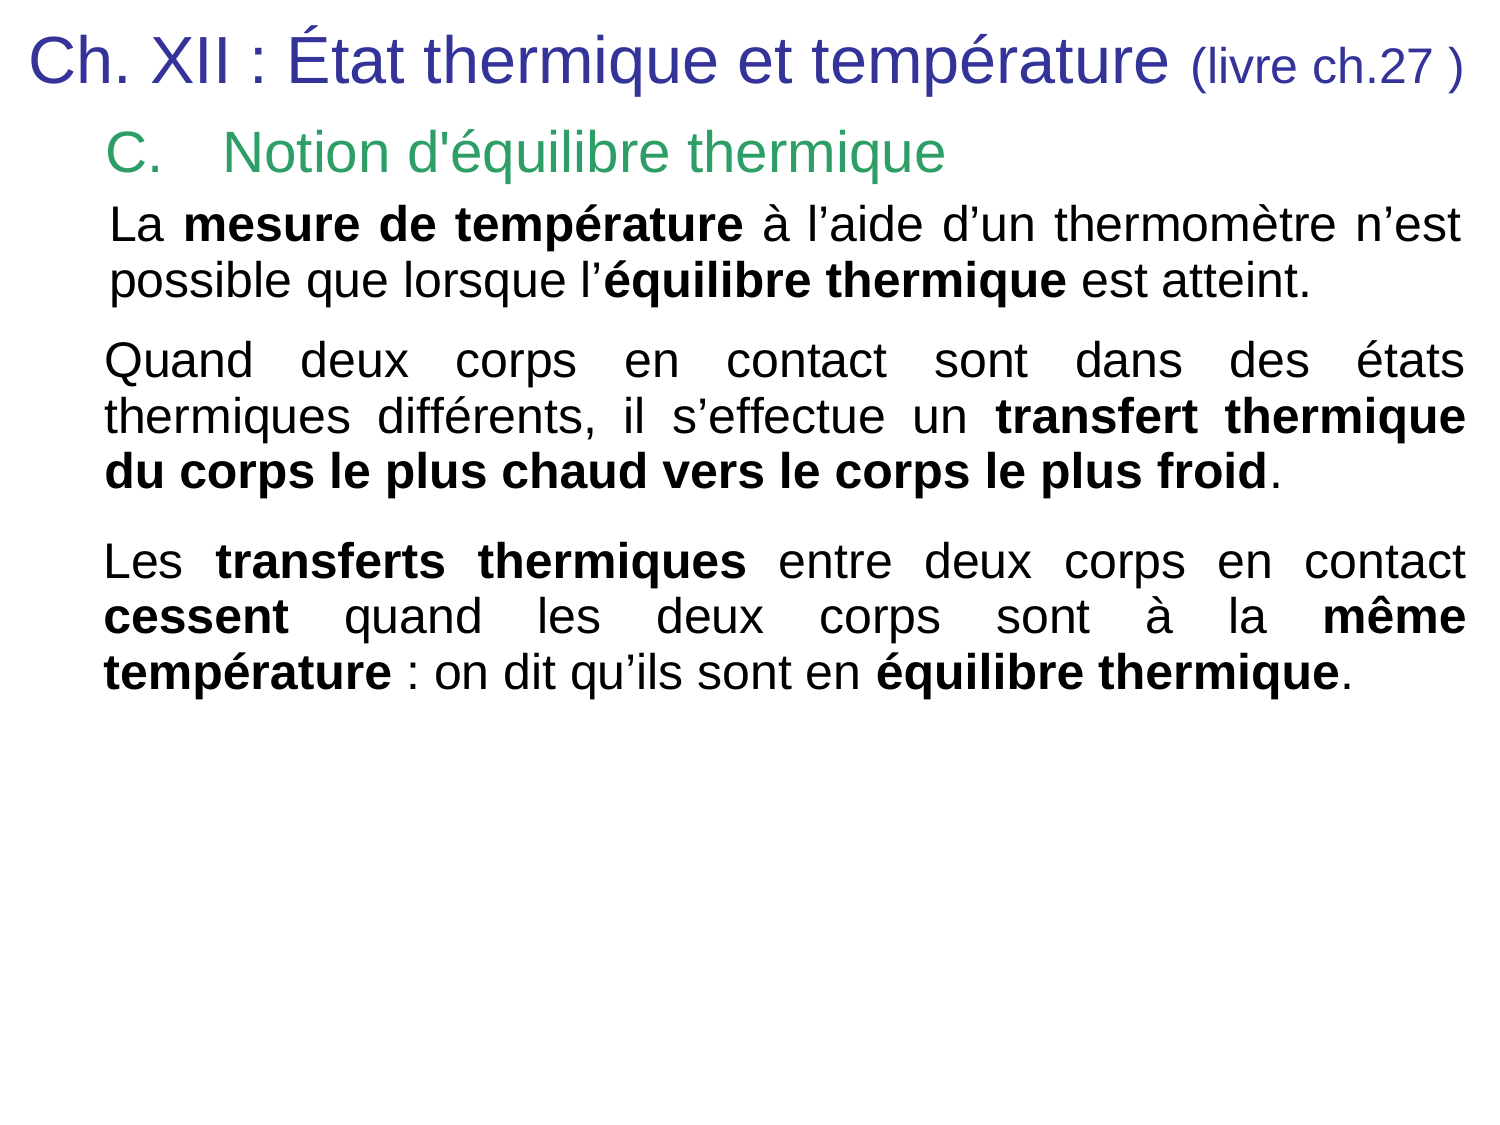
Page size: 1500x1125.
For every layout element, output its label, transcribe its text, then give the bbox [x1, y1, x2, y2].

text_box Les transferts thermiques entre deux corps en contact cessent quand les deux corps sont à la même température : on dit qu’ils sont en équilibre thermique. [88, 525, 1482, 713]
title Ch. XII : État thermique et température (livre ch.27 ) [0, 1, 1500, 119]
text_box La mesure de température à l’aide d’un thermomètre n’est possible que lorsque l’équilibre thermique est atteint. [94, 243, 1477, 324]
text_box Quand deux corps en contact sont dans des états thermiques différents, il s’effectue un transfert thermique du corps le plus chaud vers le corps le plus froid. [89, 324, 1482, 510]
text_box C. Notion d'équilibre thermique [15, 119, 1477, 243]
